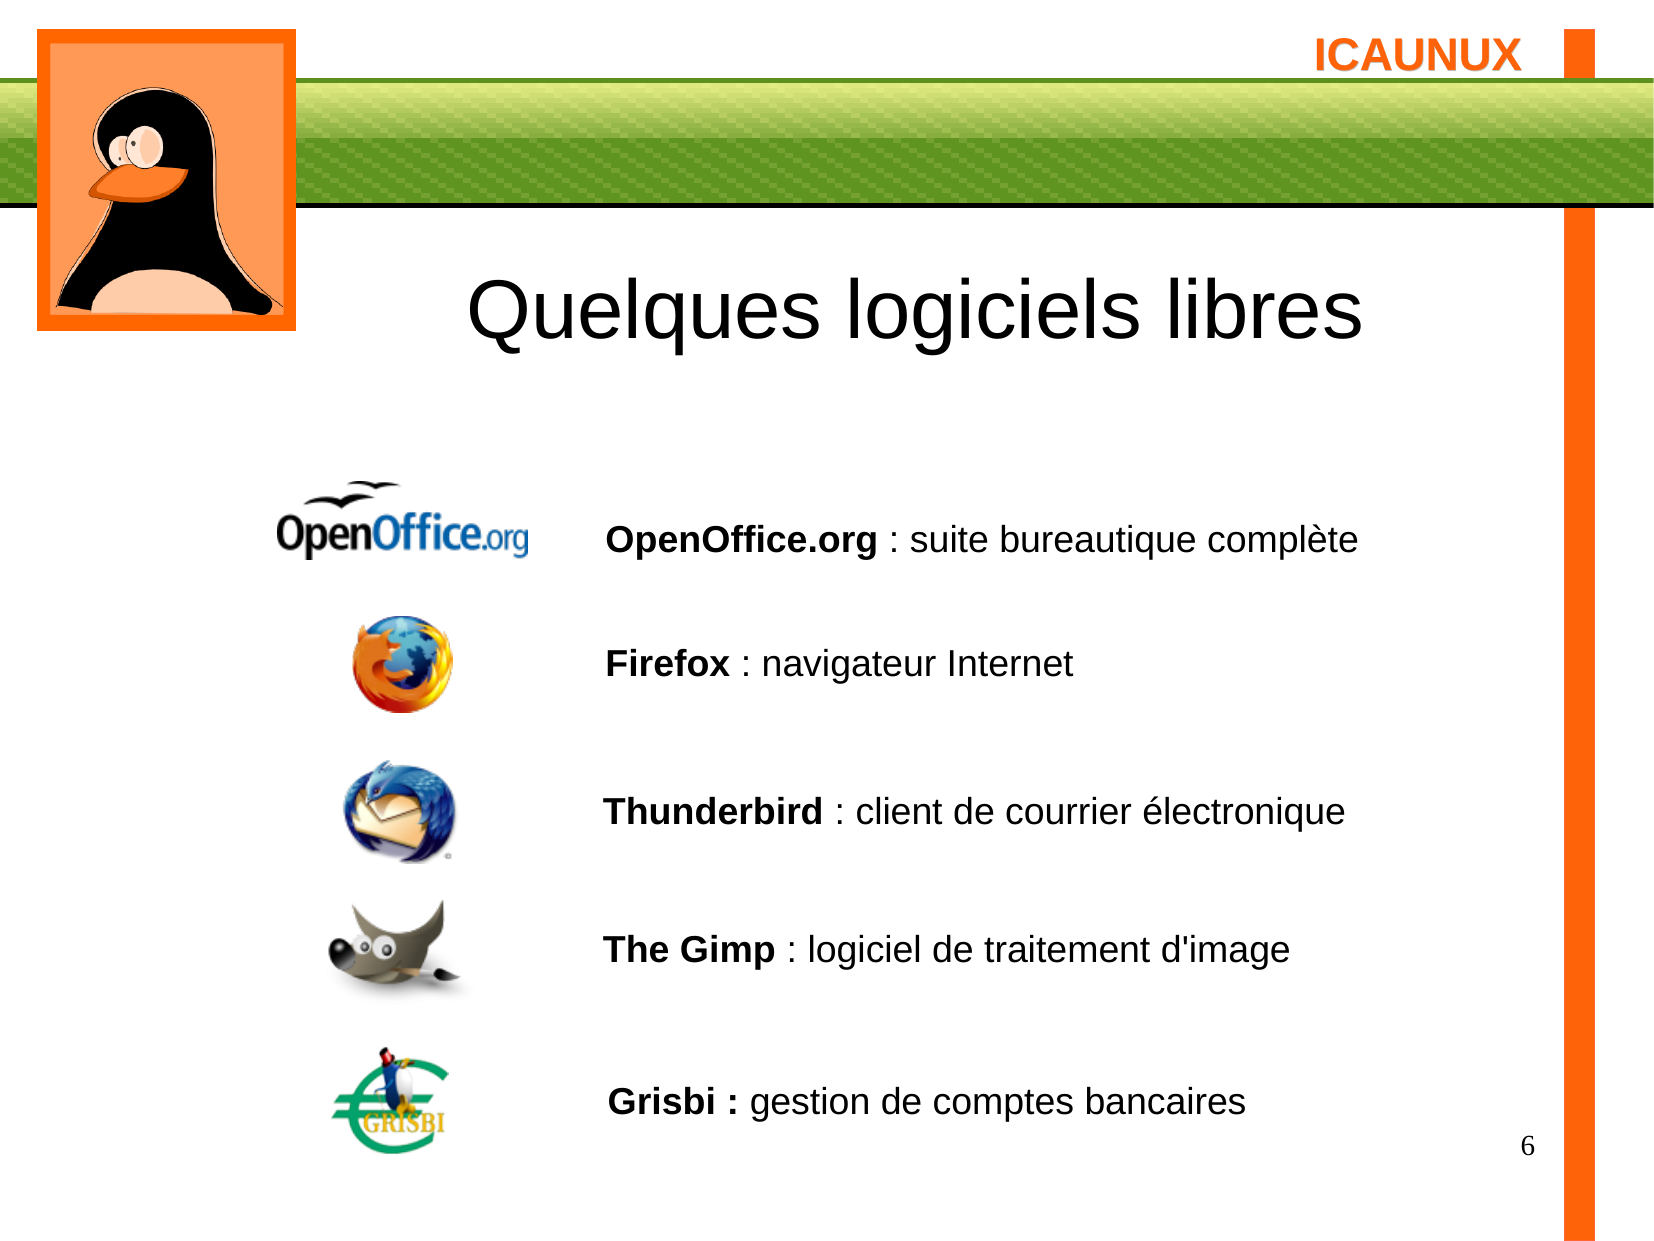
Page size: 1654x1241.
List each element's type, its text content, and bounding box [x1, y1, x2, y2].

picture [331, 1041, 449, 1159]
text_box Grisbi : gestion de comptes bancaires [593, 1072, 1420, 1131]
text_box The Gimp : logiciel de traitement d'image [588, 920, 1415, 979]
text_box Thunderbird : client de courrier électronique [588, 782, 1362, 841]
picture [321, 896, 478, 1011]
title Quelques logiciels libres [324, 236, 1506, 385]
picture [277, 481, 528, 560]
picture [352, 616, 453, 714]
text_box Firefox : navigateur Internet [590, 634, 1089, 693]
text_box OpenOffice.org : suite bureautique complète [590, 511, 1374, 570]
picture [0, 29, 1654, 331]
picture [340, 759, 459, 864]
